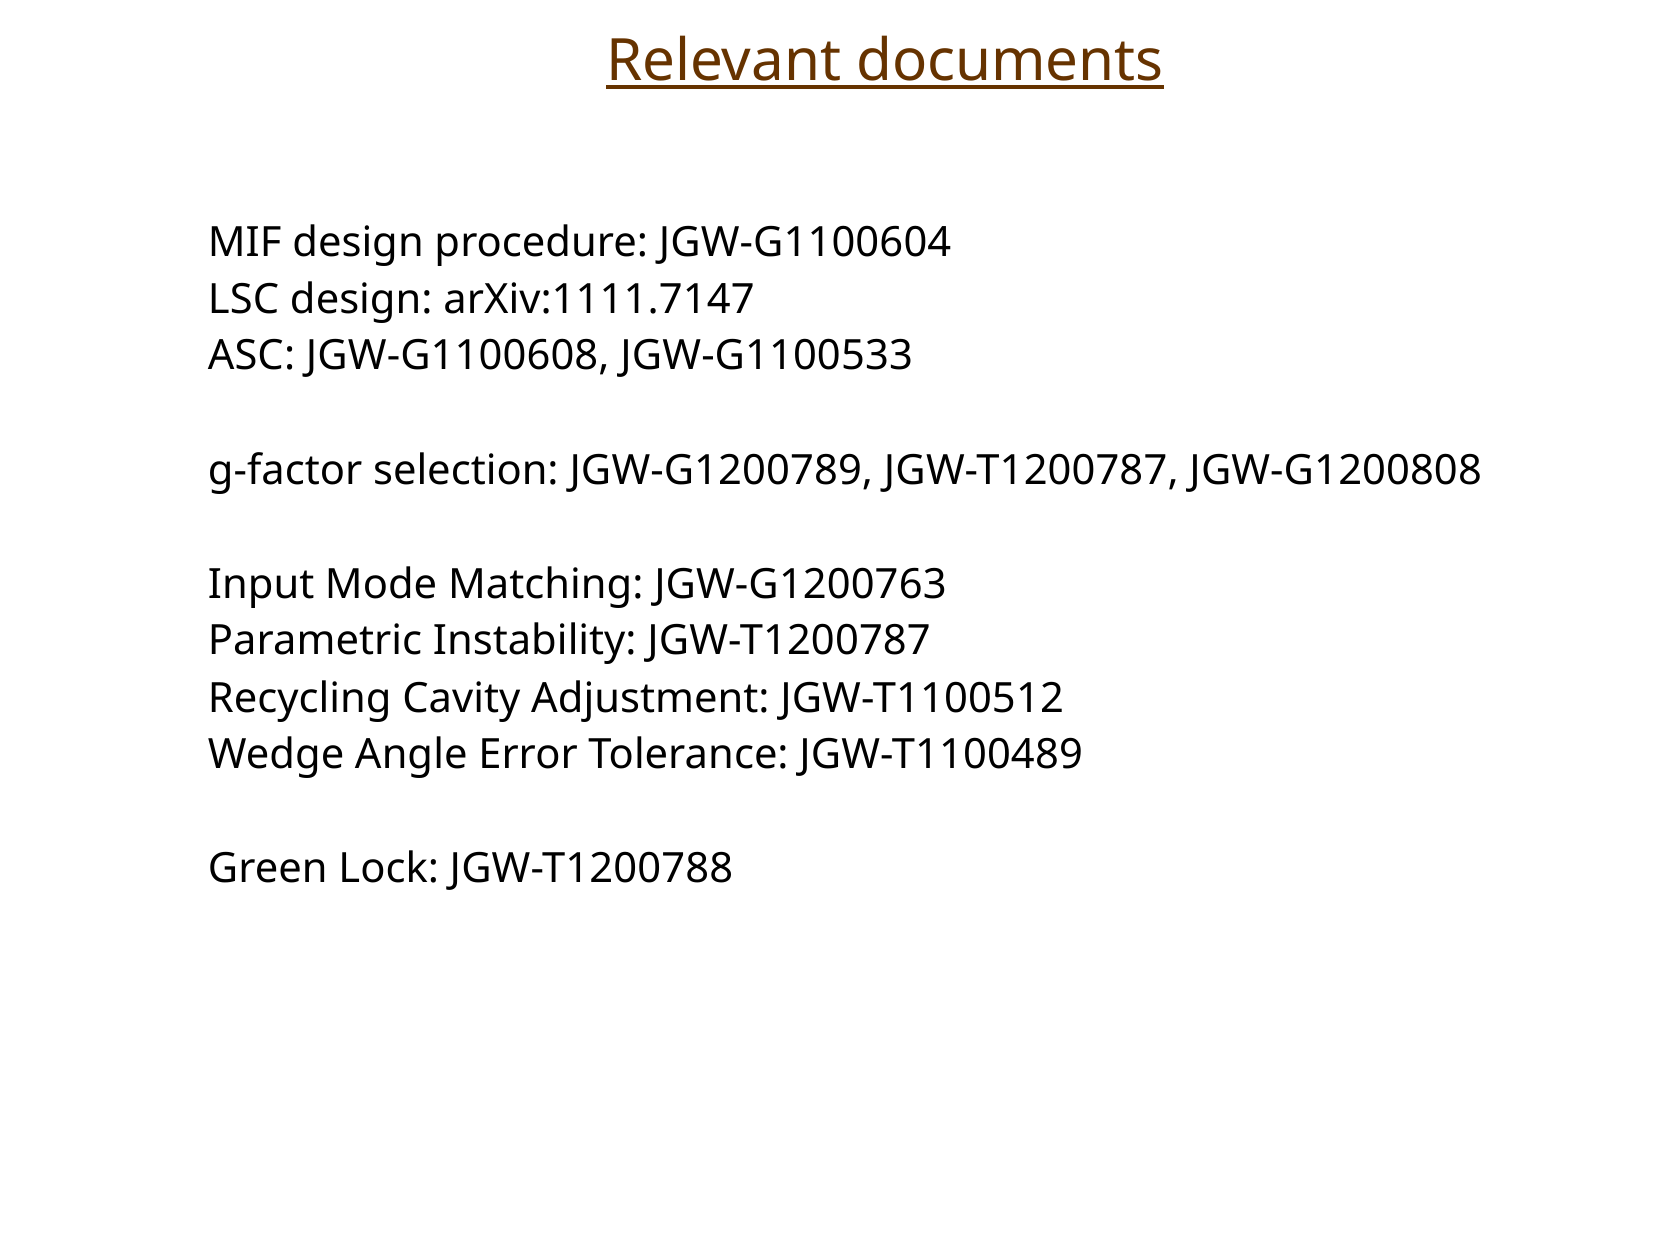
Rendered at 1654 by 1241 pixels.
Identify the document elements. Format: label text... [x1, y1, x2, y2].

text_box MIF design procedure: JGW-G1100604 LSC design: arXiv:1111.7147 ASC: JGW-G1100608, JGW-G1100533 g-factor selection: JGW-G1200789, JGW-T1200787, JGW-G1200808 Input Mode Matching: JGW-G1200763 Parametric Instability: JGW-T1200787 Recycling Cavity Adjustment: JGW-T1100512 Wedge Angle Error Tolerance: JGW-T1100489 Green Lock: JGW-T1200788 [193, 203, 1465, 822]
text_box Relevant documents [591, 10, 1135, 96]
